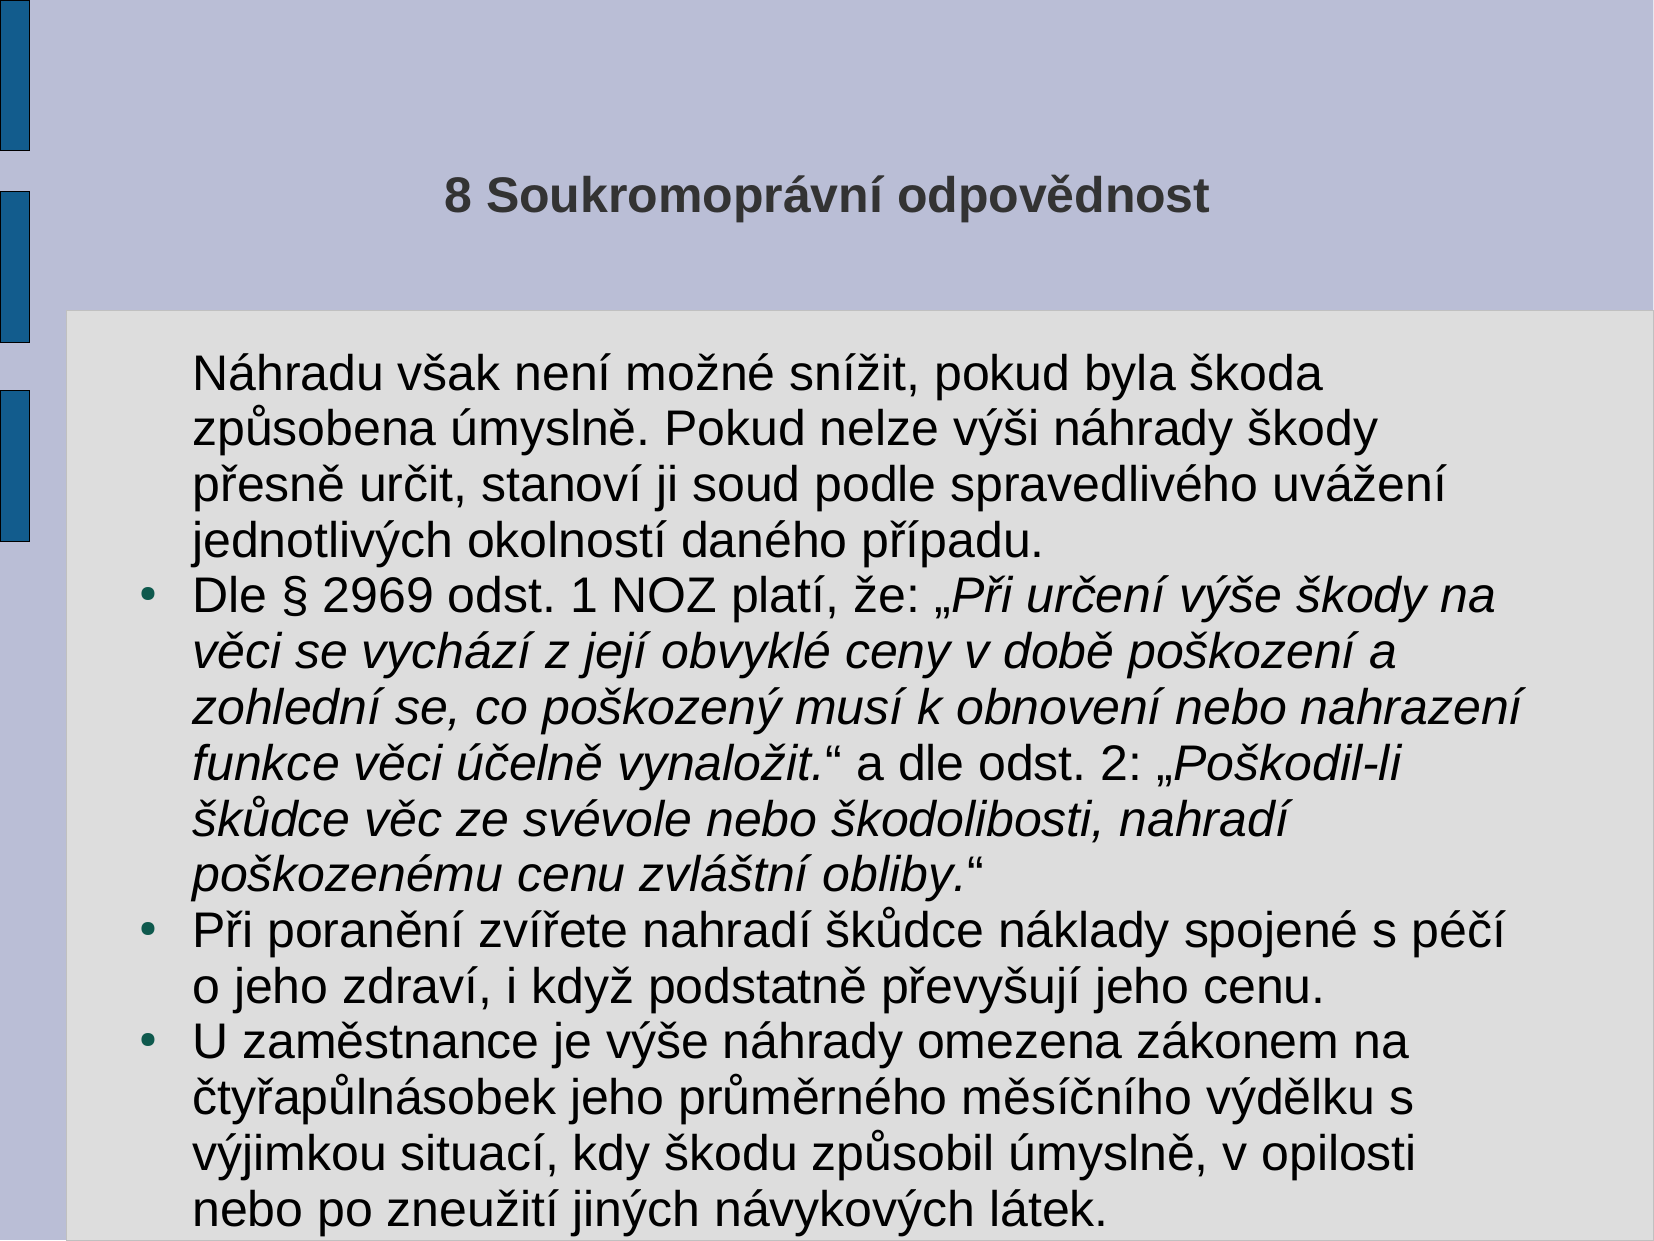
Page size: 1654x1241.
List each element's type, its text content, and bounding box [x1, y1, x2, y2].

title 8 Soukromoprávní odpovědnost [121, 91, 1534, 299]
list Náhradu však není možné snížit, pokud byla škoda způsobena úmyslně. Pokud nelze výši náhrady škody přesně určit, stanoví ji soud podle spravedlivého uvážení jednotlivých okolností daného případu. Dle § 2969 odst. 1 NOZ platí, že: „Při určení výše škody na věci se vychází z její obvyklé ceny v době poškození a zohlední se, co poškozený musí k obnovení nebo nahrazení funkce věci účelně vynaložit.“ a dle odst. 2: „Poškodil-li škůdce věc ze svévole nebo škodolibosti, nahradí poškozenému cenu zvláštní obliby.“ Při poranění zvířete nahradí škůdce náklady spojené s péčí o jeho zdraví, i když podstatně převyšují jeho cenu. U zaměstnance je výše náhrady omezena zákonem na čtyřapůlnásobek jeho průměrného měsíčního výdělku s výjimkou situací, kdy škodu způsobil úmyslně, v opilosti nebo po zneužití jiných návykových látek. [121, 344, 1534, 1237]
